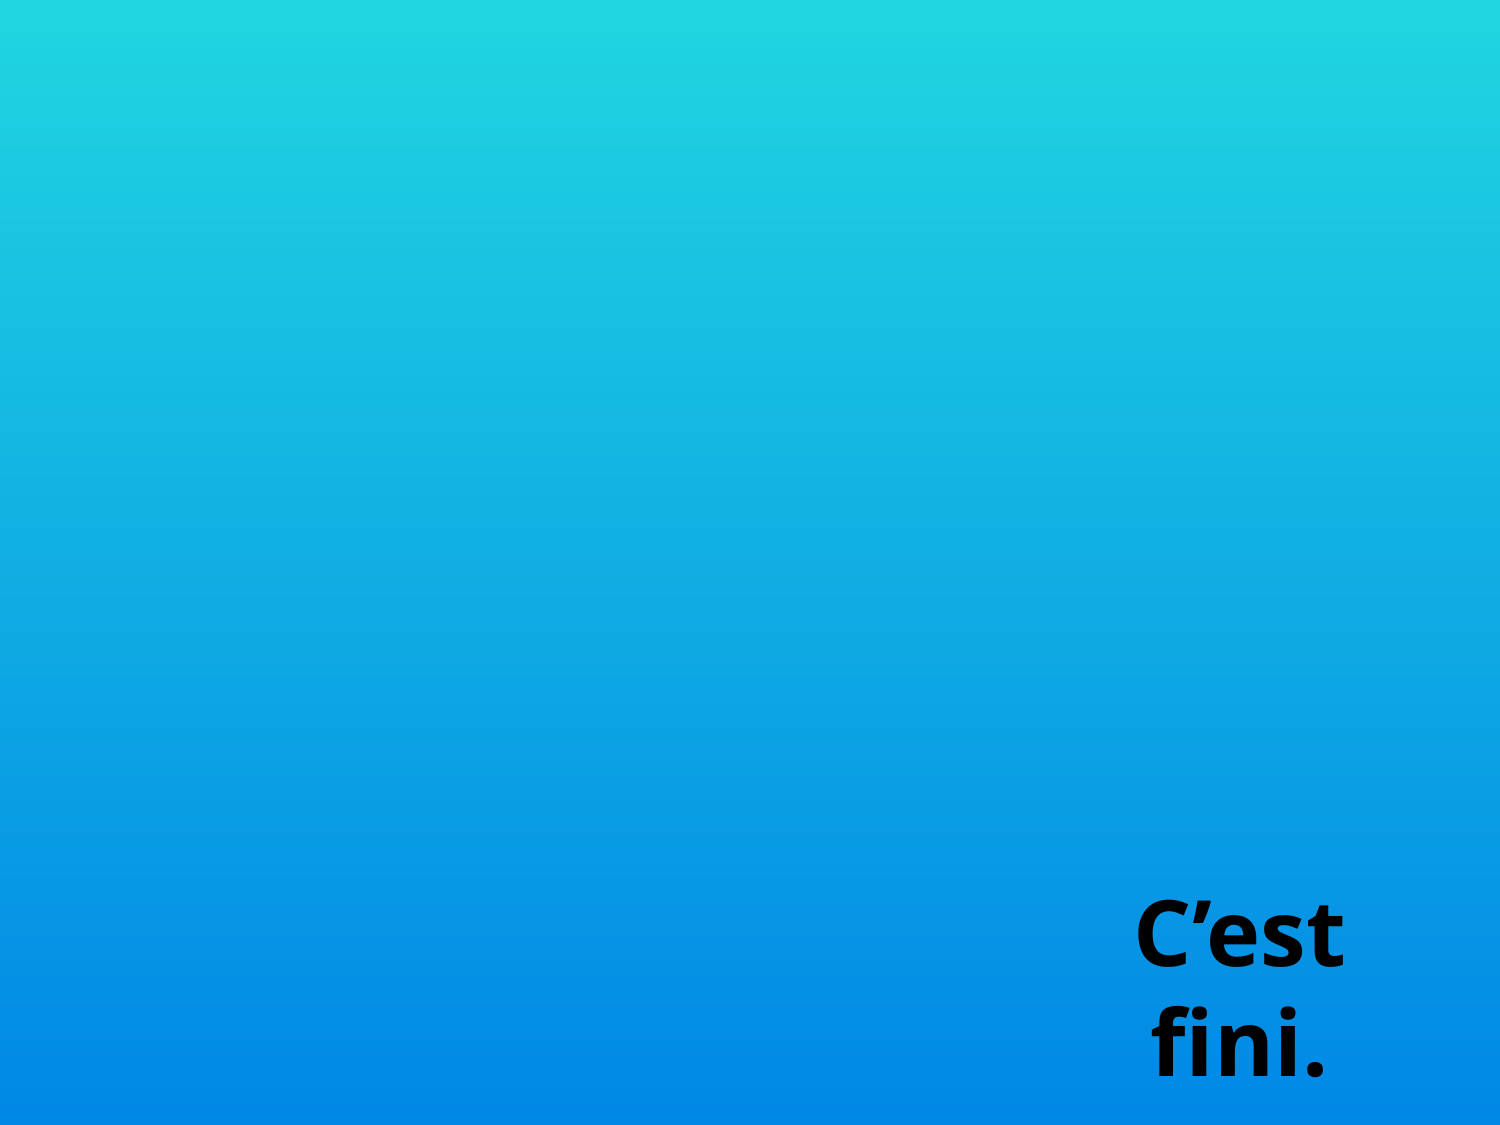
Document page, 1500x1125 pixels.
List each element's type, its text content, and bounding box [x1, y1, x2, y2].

title C’est fini. [1019, 890, 1461, 1079]
